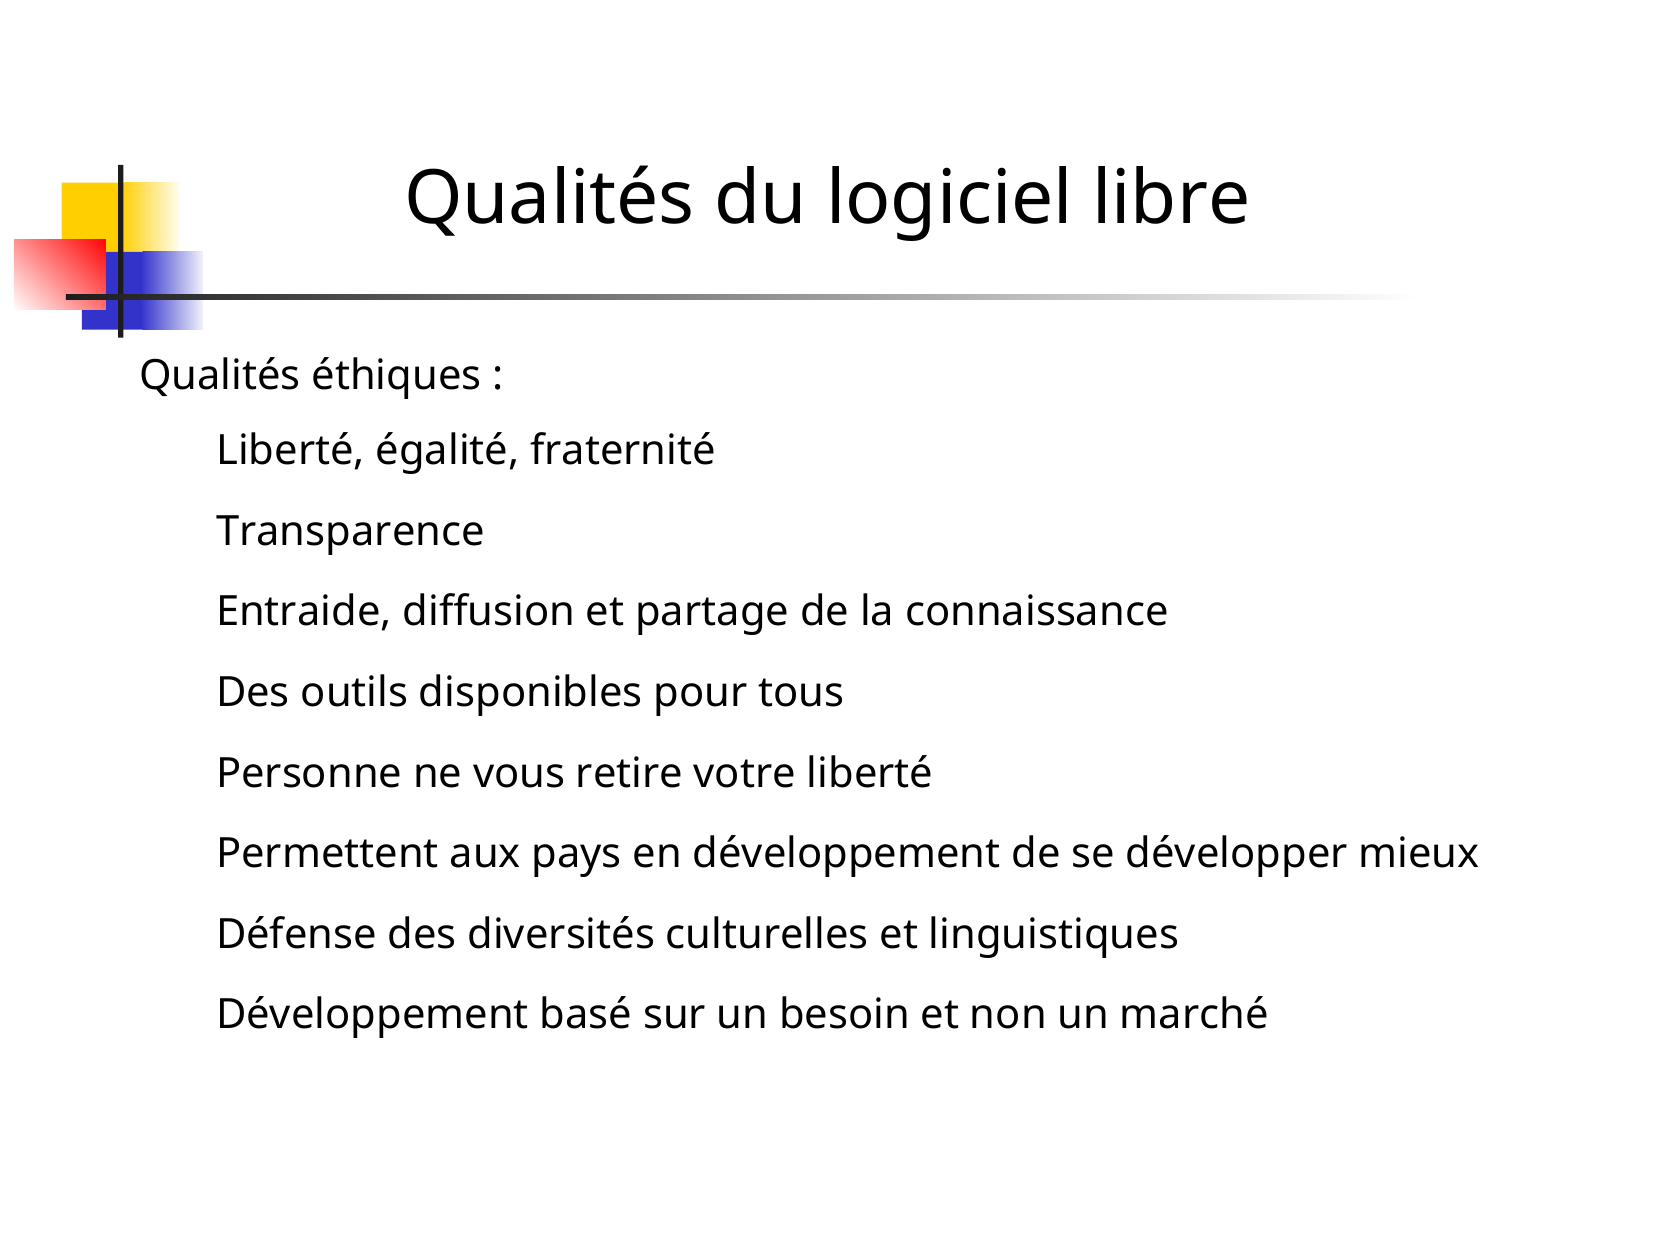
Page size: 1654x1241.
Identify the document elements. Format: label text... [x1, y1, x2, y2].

title Qualités du logiciel libre [121, 91, 1534, 299]
list Qualités éthiques : Liberté, égalité, fraternité Transparence Entraide, diffusion et partage de la connaissance Des outils disponibles pour tous Personne ne vous retire votre liberté Permettent aux pays en développement de se développer mieux Défense des diversités culturelles et linguistiques Développement basé sur un besoin et non un marché [121, 344, 1534, 1127]
